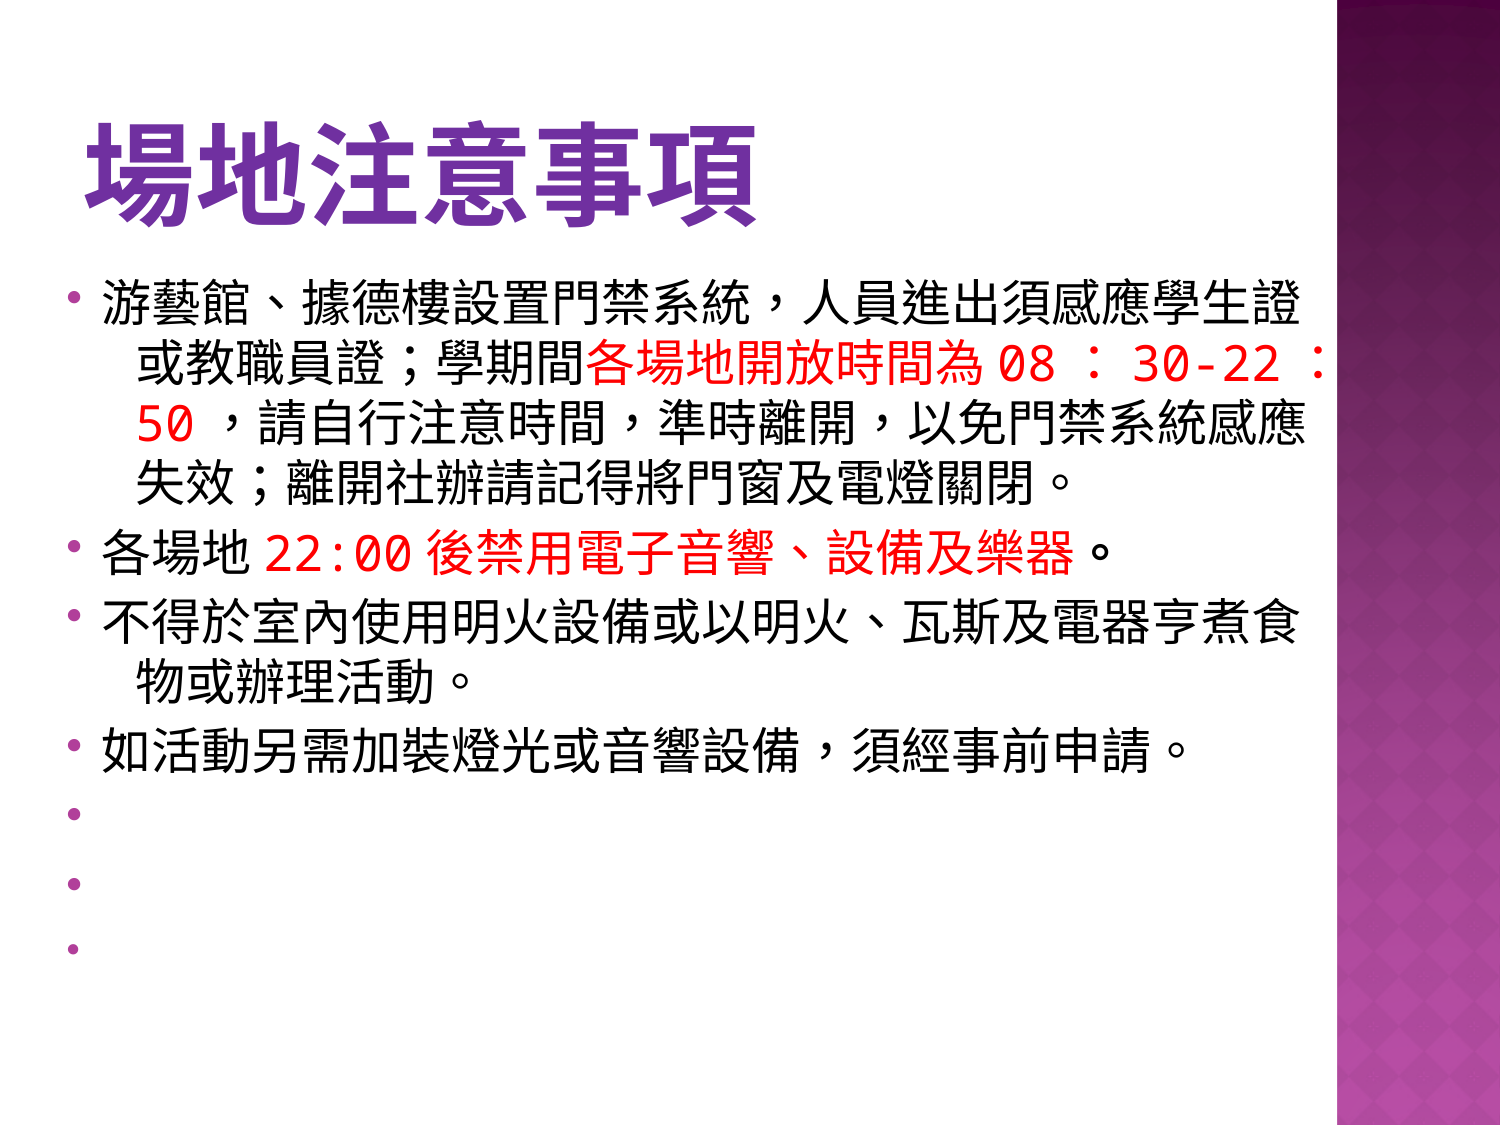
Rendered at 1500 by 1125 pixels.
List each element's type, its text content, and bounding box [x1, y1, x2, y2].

list 游藝館、據德樓設置門禁系統，人員進出須感應學生證或教職員證；學期間各場地開放時間為08：30-22：50，請自行注意時間，準時離開，以免門禁系統感應失效；離開社辦請記得將門窗及電燈關閉。 各場地22:00後禁用電子音響、設備及樂器。 不得於室內使用明火設備或以明火、瓦斯及電器亨煮食物或辦理活動。 如活動另需加裝燈光或音響設備，須經事前申請。 [53, 264, 1365, 1060]
title 場地注意事項 [75, 52, 1263, 241]
